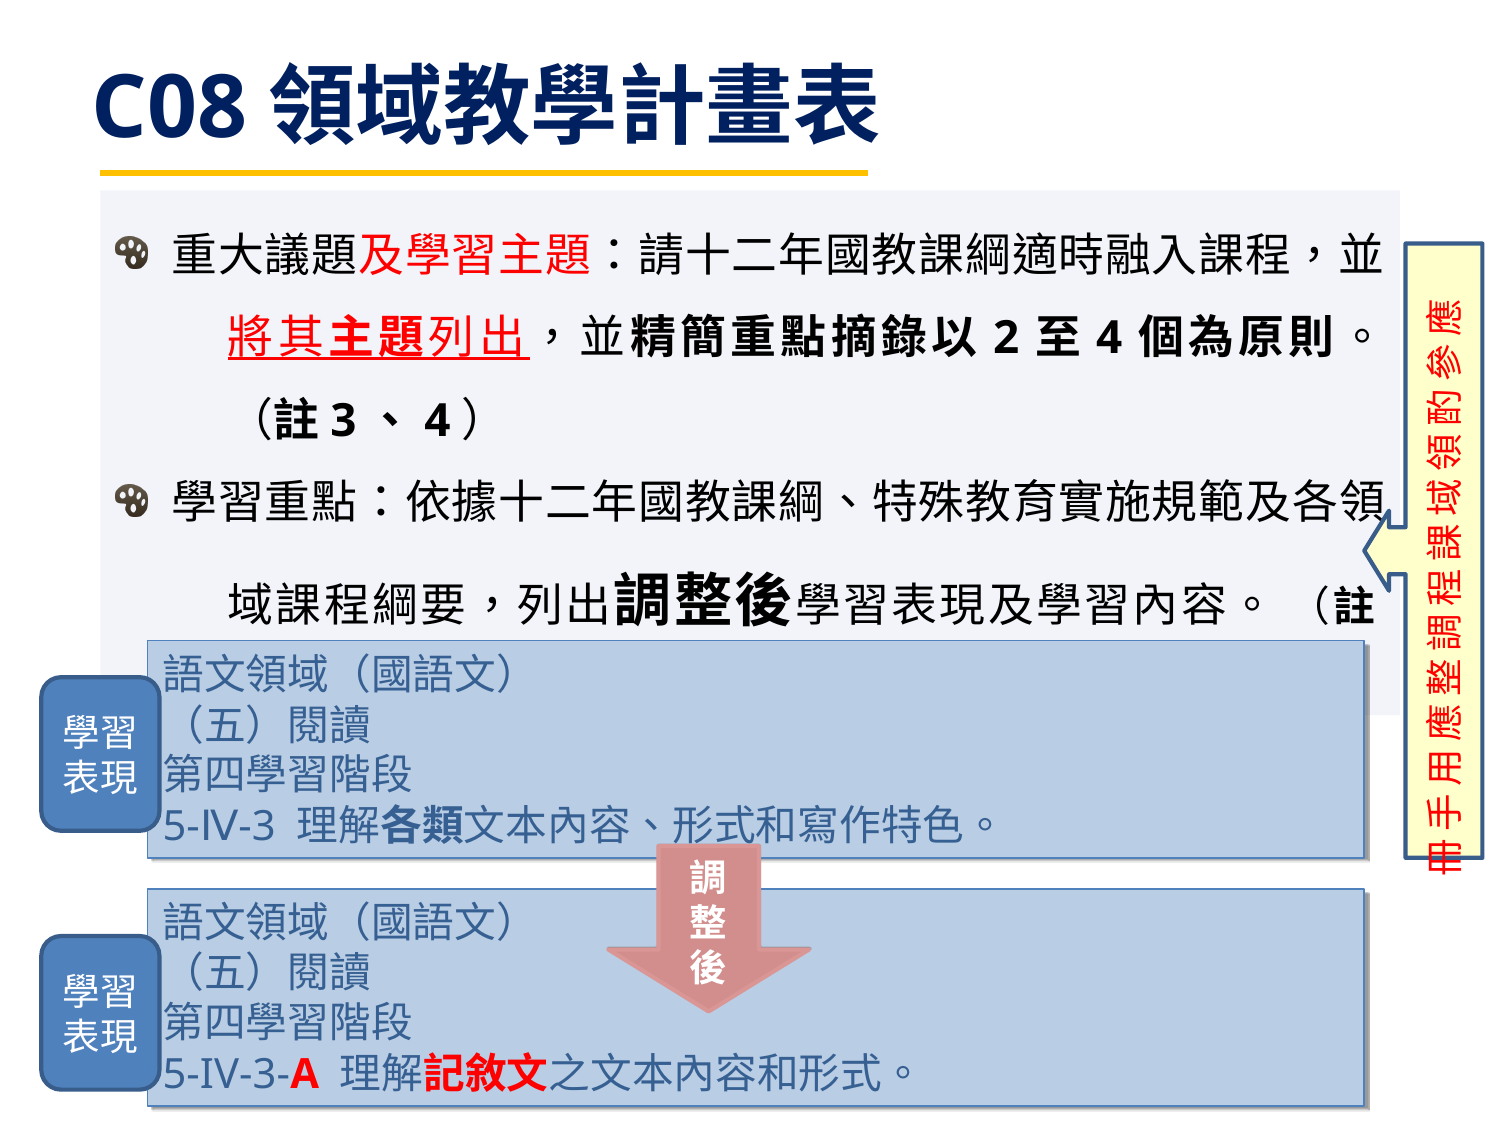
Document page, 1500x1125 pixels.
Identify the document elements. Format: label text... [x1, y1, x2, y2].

text_box 語文領域（國語文） （五）閱讀 第四學習階段 5-IV-3-A 理解記敘文之文本內容和形式。 [147, 888, 1365, 1106]
text_box 學習表現 [41, 936, 160, 1090]
text_box 語文領域（國語文） （五）閱讀 第四學習階段 5-Ⅳ-3 理解各類文本內容、形式和寫作特色。 [147, 640, 1365, 858]
text_box 應參酌領域課程調整應用手冊 [1364, 243, 1483, 858]
text_box 學習表現 [41, 677, 160, 831]
text_box 重大議題及學習主題：請十二年國教課綱適時融入課程，並將其主題列出，並精簡重點摘錄以2至4個為原則。 （註3、4） 學習重點：依據十二年國教課綱、特殊教育實施規範及各領域課程綱要，列出調整後學習表現及學習內容。 （註5） [100, 190, 1400, 645]
text_box C08領域教學計畫表 [76, 42, 1365, 164]
text_box 調整後 [608, 846, 810, 1012]
